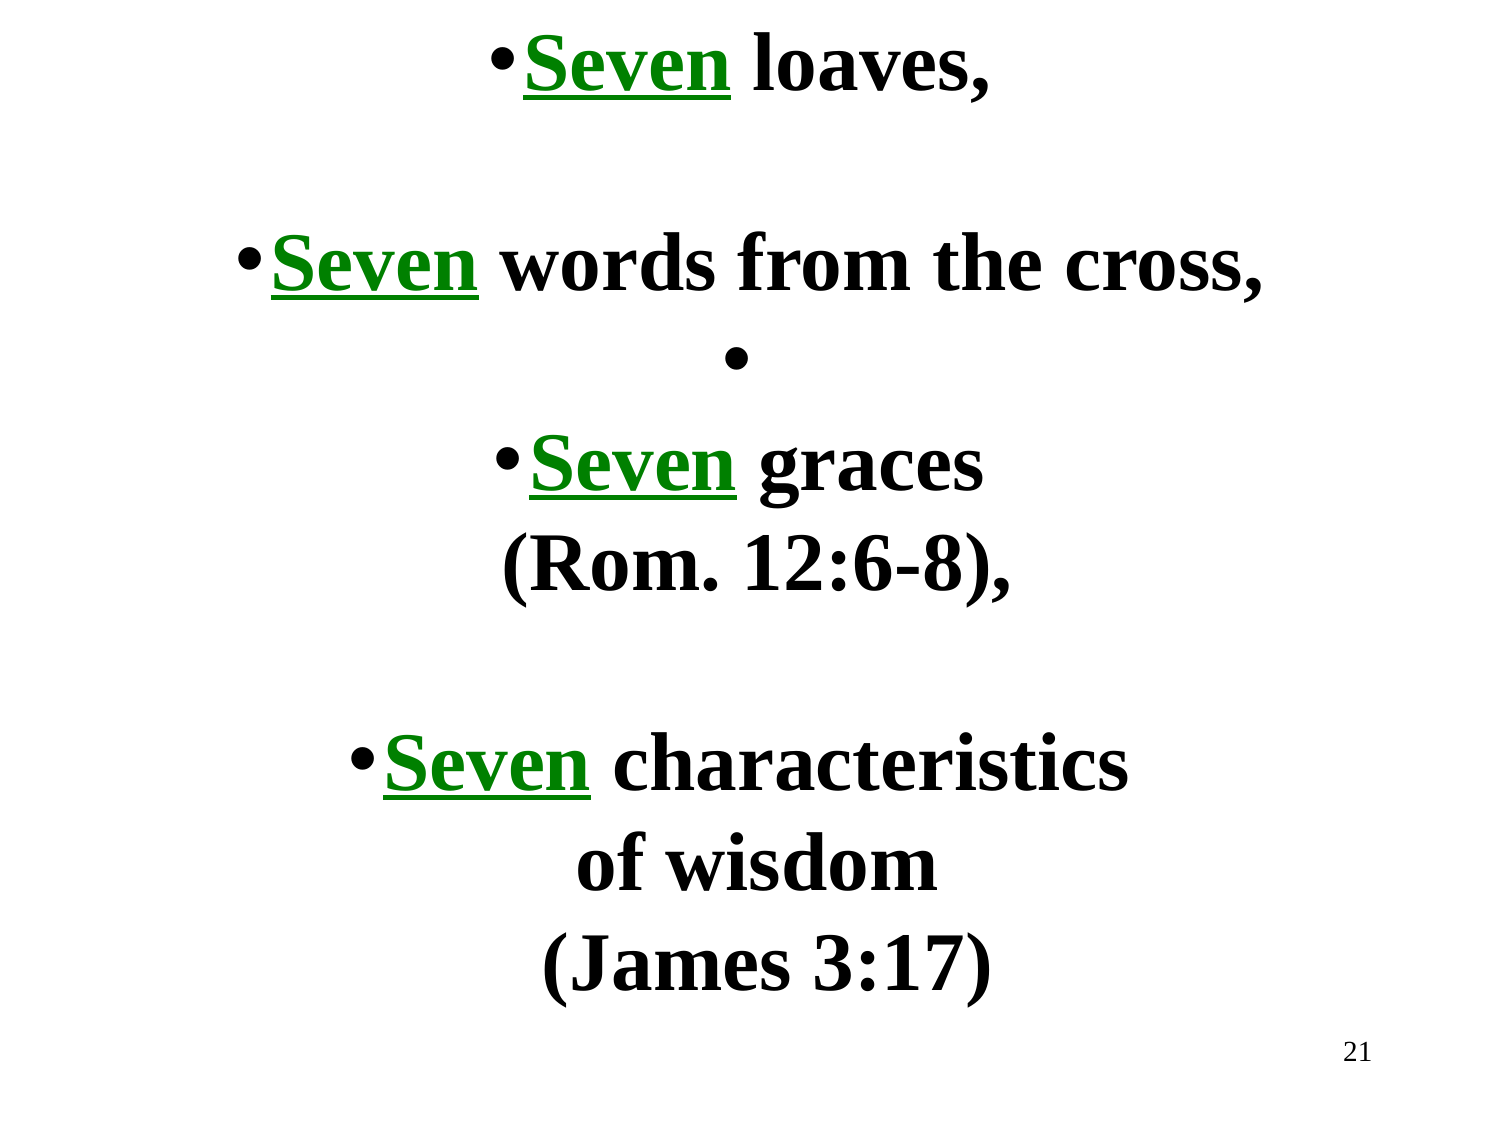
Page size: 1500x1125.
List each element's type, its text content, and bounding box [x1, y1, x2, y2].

text_box Seven loaves, Seven words from the cross, Seven graces (Rom. 12:6-8), Seven characteristics of wisdom (James 3:17) [0, 0, 1500, 1015]
text_box <number> [1074, 1025, 1388, 1100]
